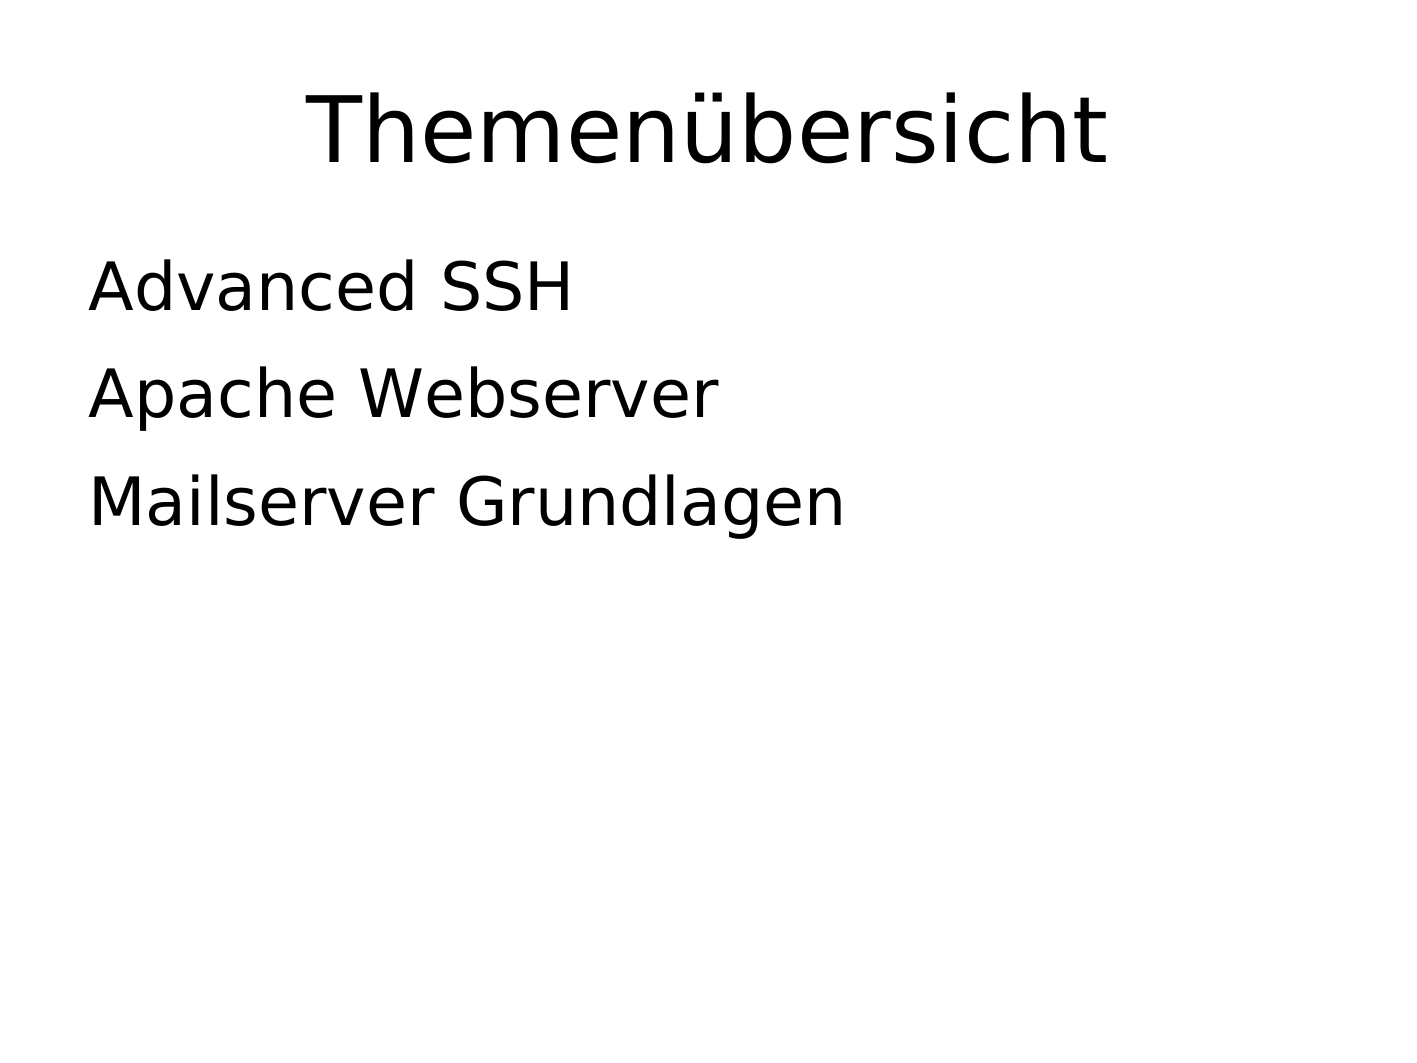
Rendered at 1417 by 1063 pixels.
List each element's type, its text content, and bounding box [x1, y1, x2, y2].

title Themenübersicht [70, 49, 1346, 213]
list Advanced SSH Apache Webserver Mailserver Grundlagen [70, 248, 1346, 936]
